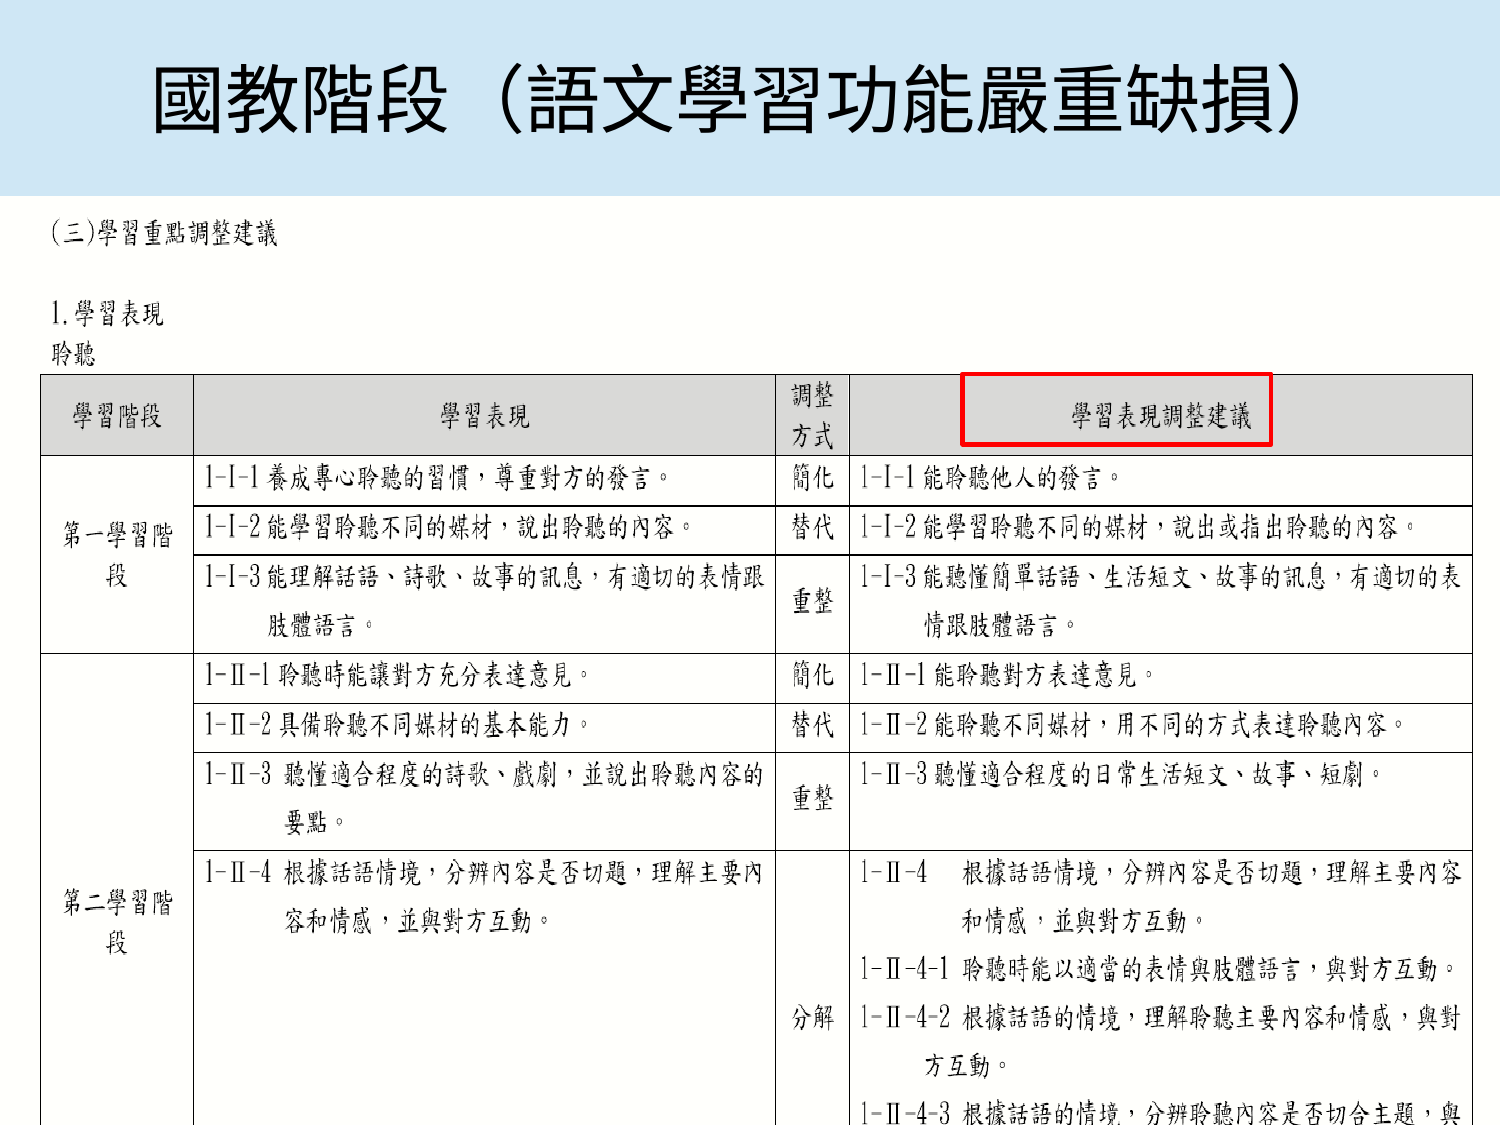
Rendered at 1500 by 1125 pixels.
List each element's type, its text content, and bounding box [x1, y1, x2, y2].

picture [0, 196, 1500, 1125]
title 國教階段（語文學習功能嚴重缺損） [75, 45, 1425, 196]
